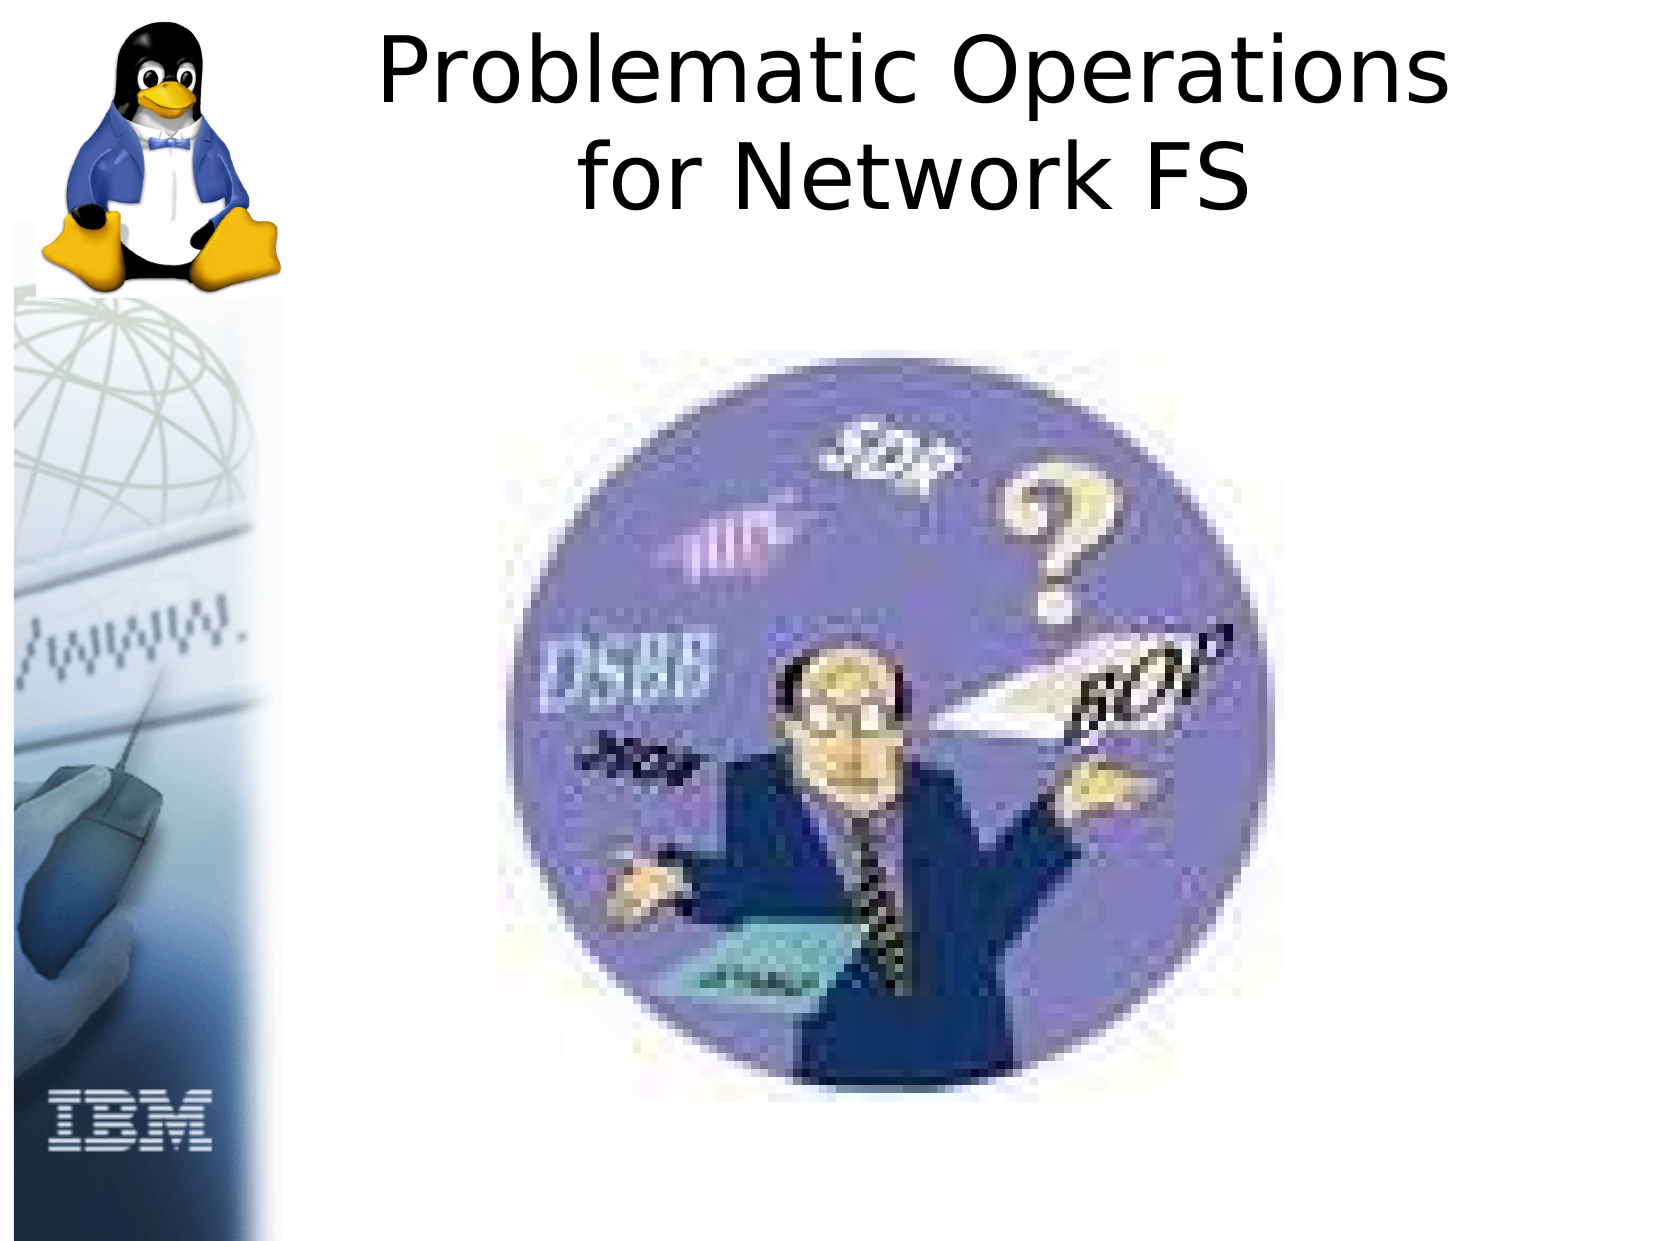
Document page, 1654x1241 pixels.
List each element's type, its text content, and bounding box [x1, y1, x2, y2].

title Problematic Operations for Network FS [301, 17, 1528, 231]
chart [301, 243, 1520, 1182]
picture [498, 350, 1284, 1102]
